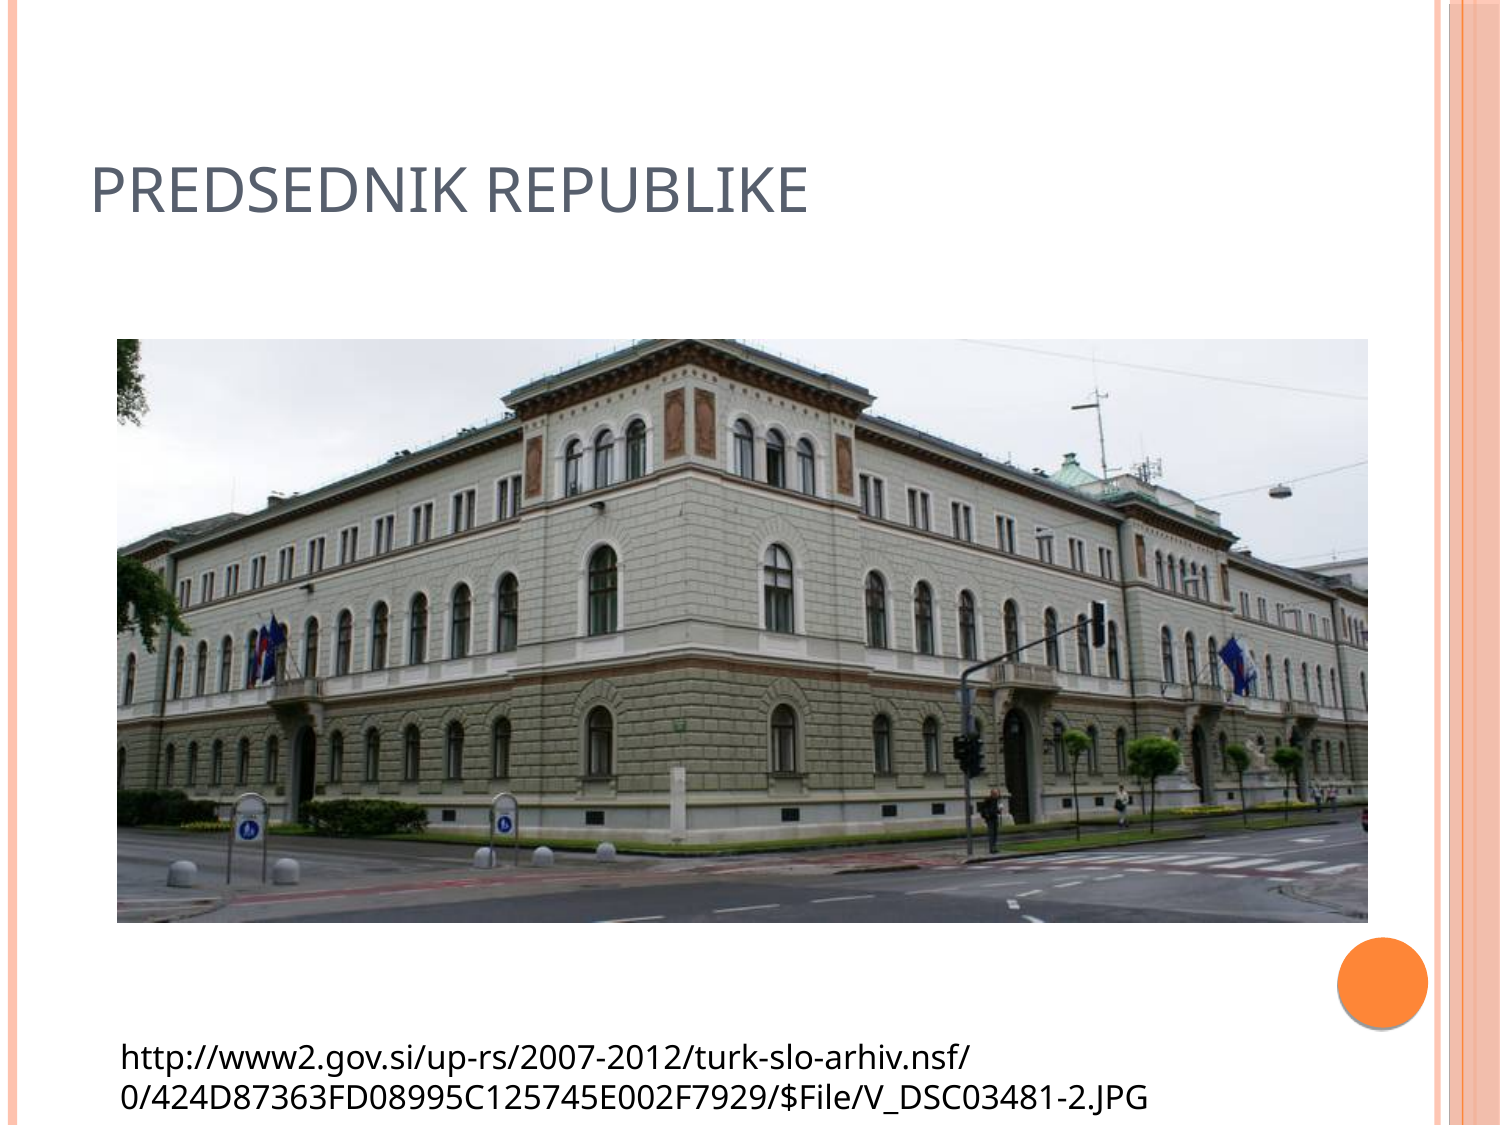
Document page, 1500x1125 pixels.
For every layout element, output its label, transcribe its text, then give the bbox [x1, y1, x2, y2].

text_box http://www2.gov.si/up-rs/2007-2012/turk-slo-arhiv.nsf/0/424D87363FD08995C125745E002F7929/$File/V_DSC03481-2.JPG [105, 1029, 1465, 1124]
title Predsednik republike [75, 45, 1300, 233]
picture [117, 339, 1368, 923]
